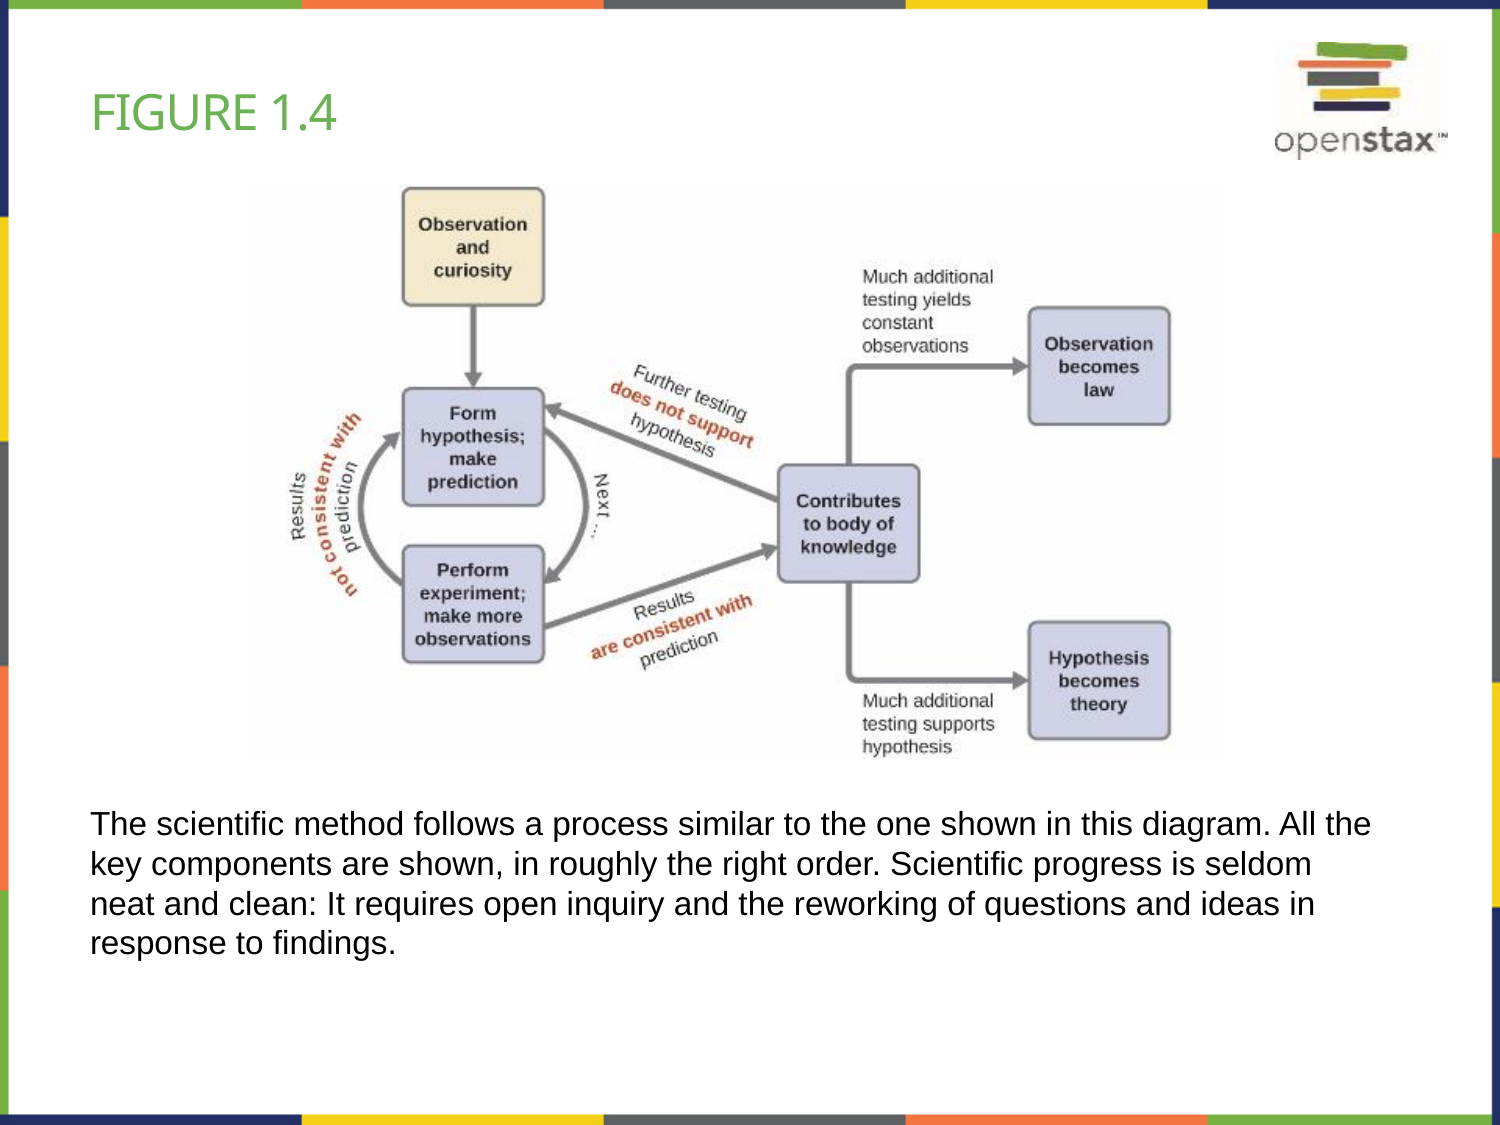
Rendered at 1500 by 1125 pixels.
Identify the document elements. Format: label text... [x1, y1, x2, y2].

picture [0, 0, 1500, 1125]
title Figure 1.4 [75, 39, 1398, 148]
list The scientific method follows a process similar to the one shown in this diagram. All the key components are shown, in roughly the right order. Scientific progress is seldom neat and clean: It requires open inquiry and the reworking of questions and ideas in response to findings. [75, 794, 1398, 986]
